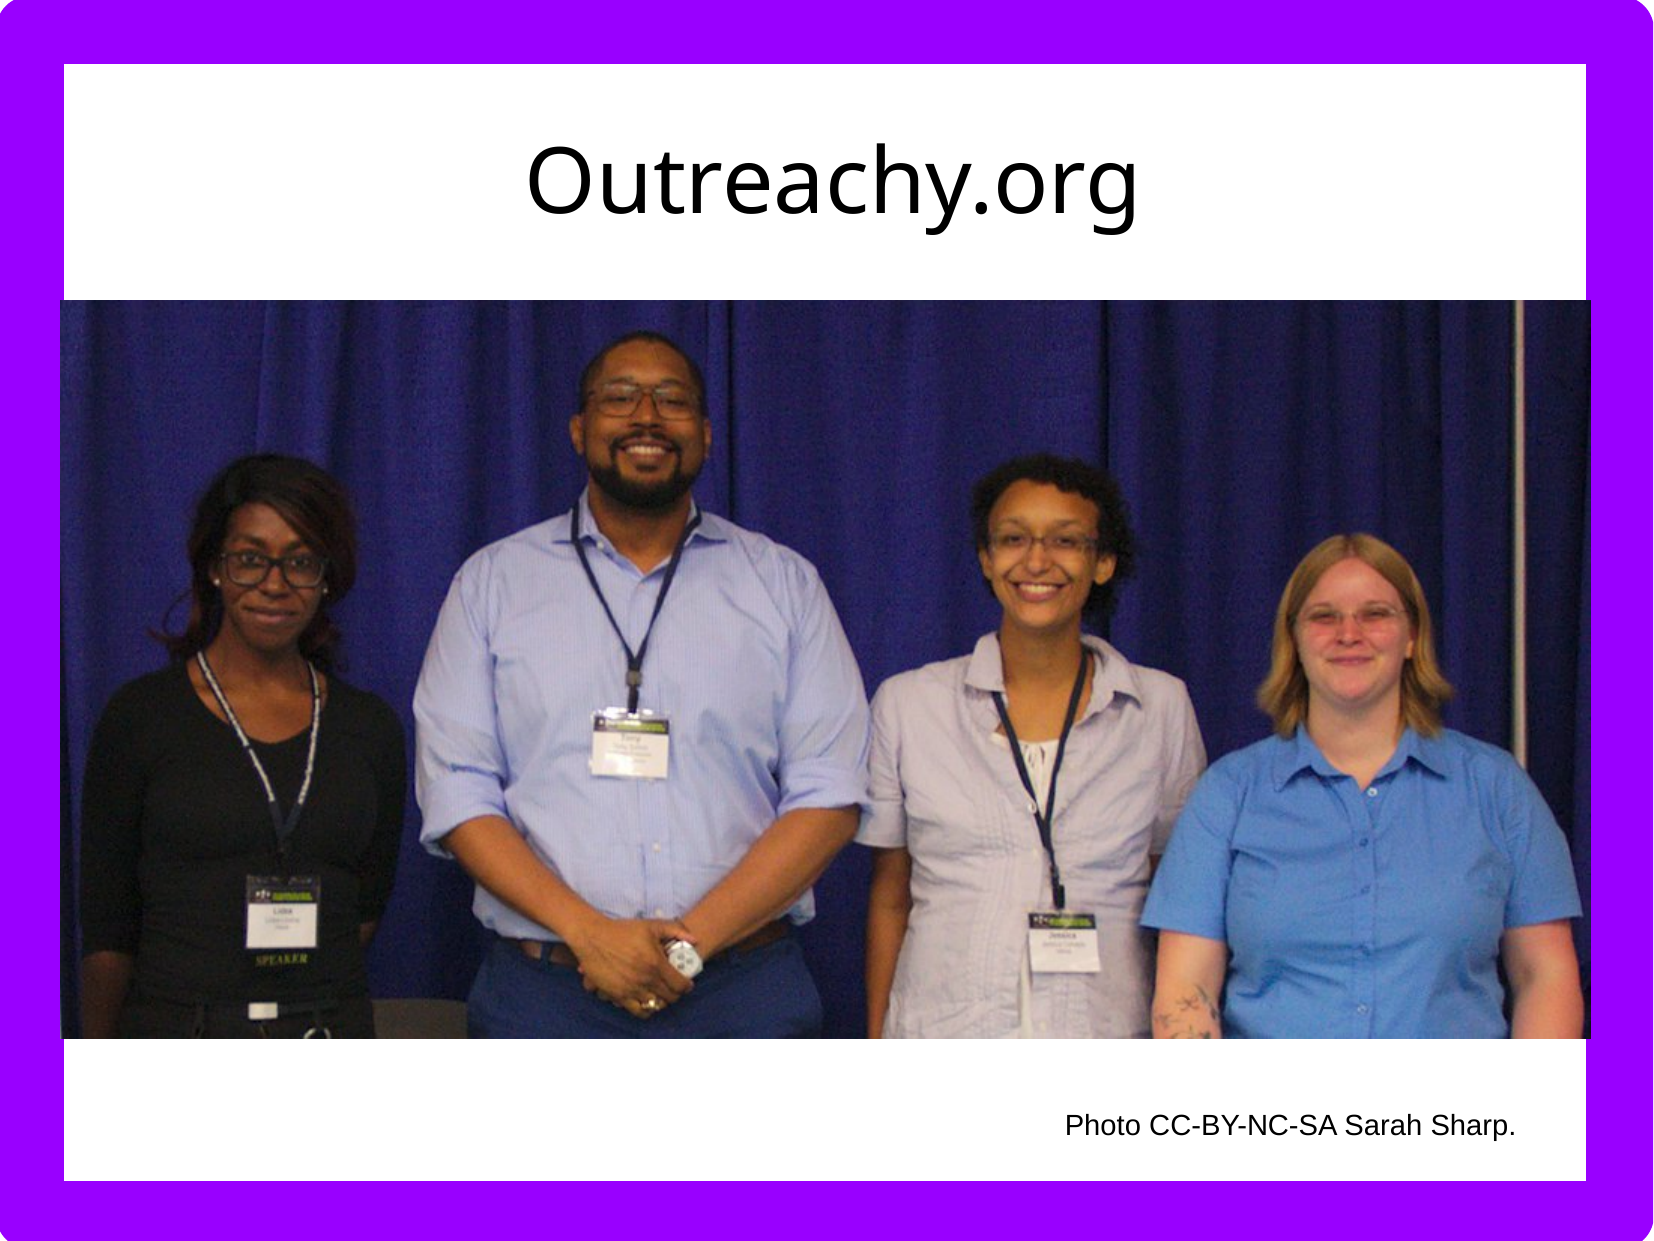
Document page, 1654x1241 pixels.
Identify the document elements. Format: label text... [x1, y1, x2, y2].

title Outreachy.org [90, 75, 1578, 283]
text_box Photo CC-BY-NC-SA Sarah Sharp. [1050, 1101, 1576, 1183]
picture [60, 300, 1591, 1039]
